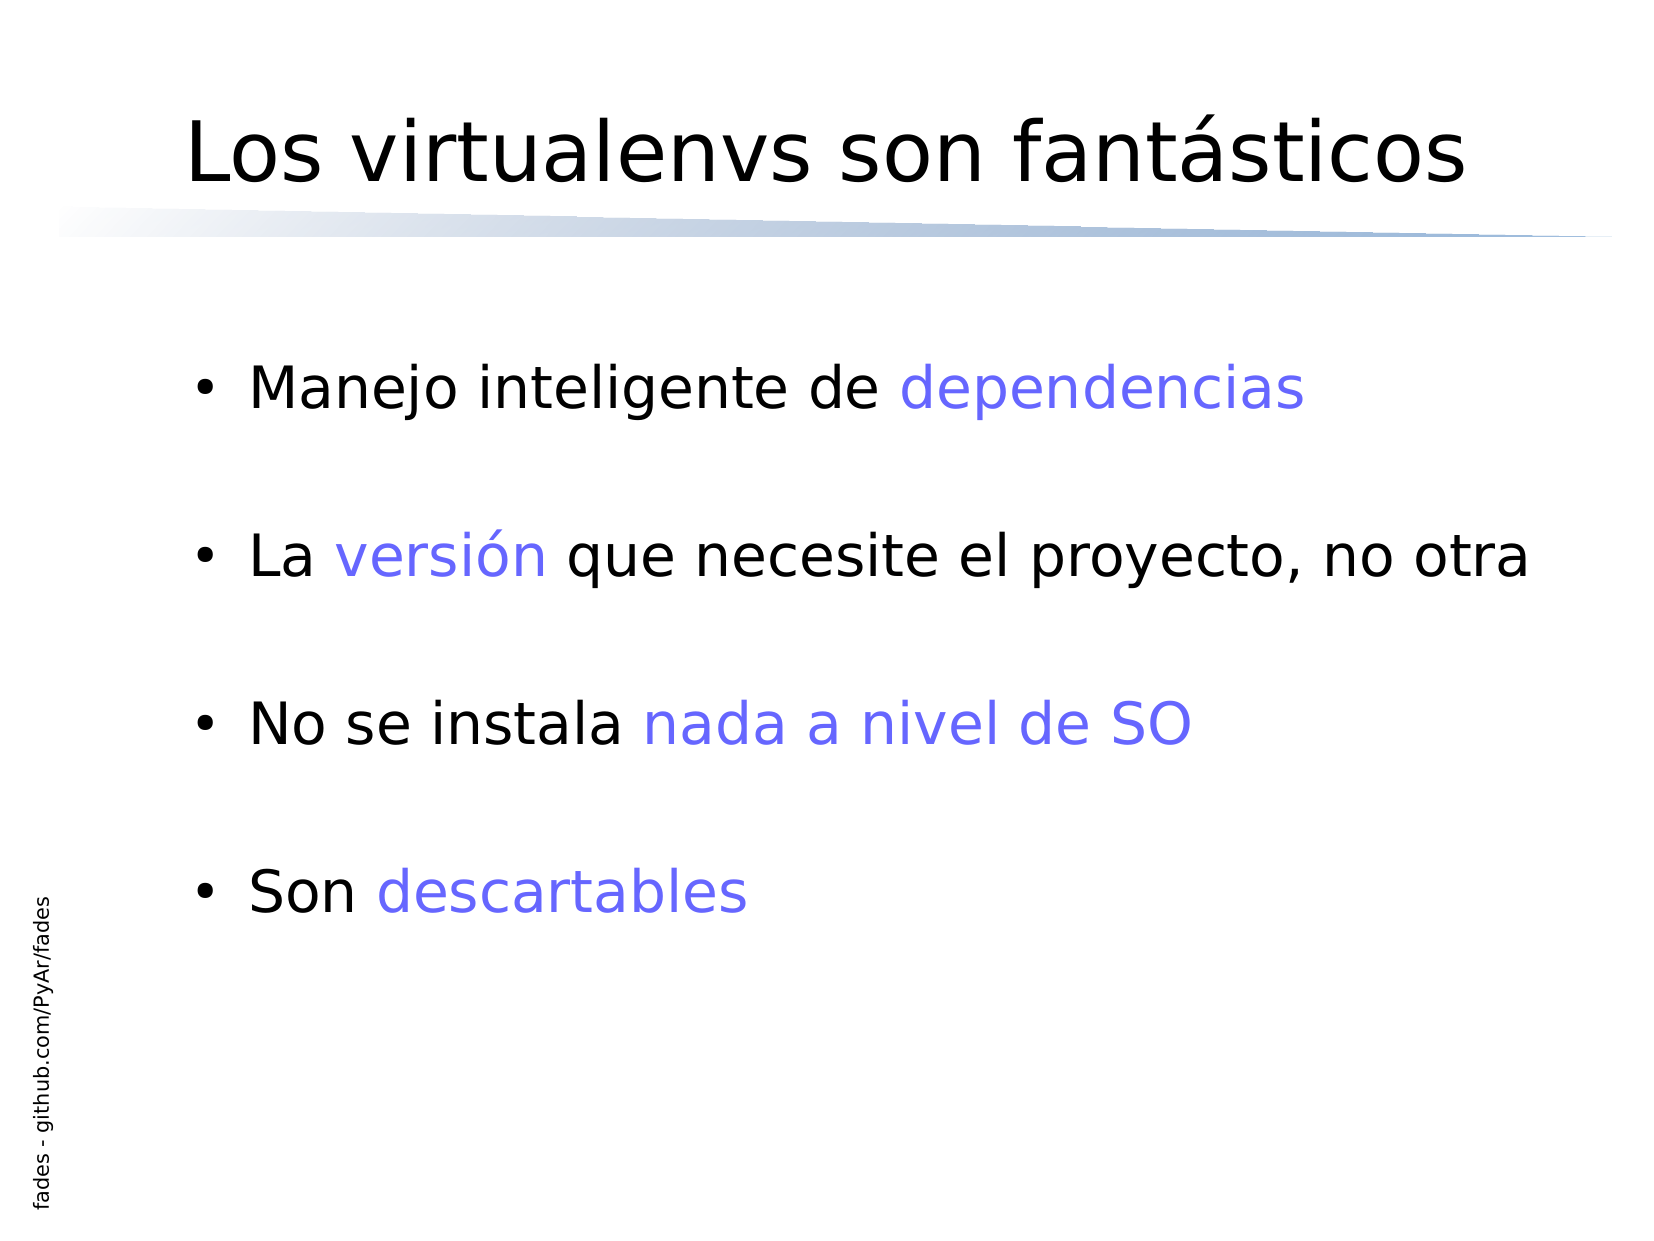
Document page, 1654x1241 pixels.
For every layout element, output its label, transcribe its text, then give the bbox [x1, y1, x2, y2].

list Manejo inteligente de dependencias La versión que necesite el proyecto, no otra No se instala nada a nivel de SO Son descartables [177, 354, 1571, 1109]
title Los virtualenvs son fantásticos [82, 49, 1571, 257]
